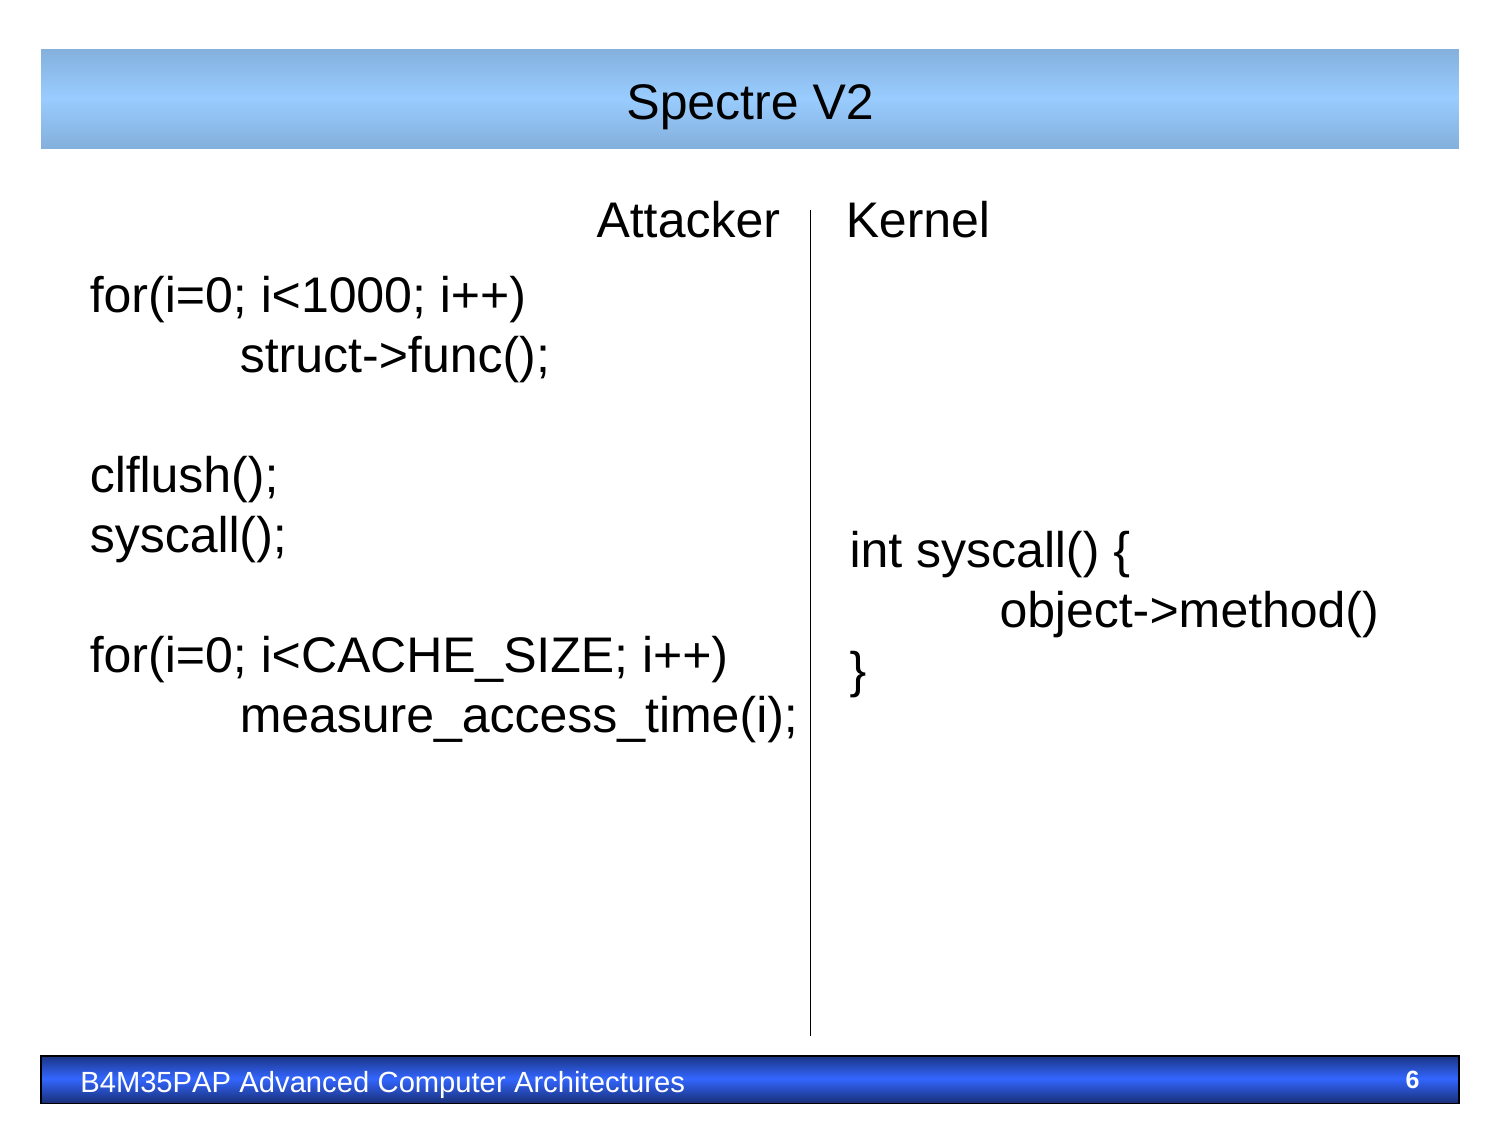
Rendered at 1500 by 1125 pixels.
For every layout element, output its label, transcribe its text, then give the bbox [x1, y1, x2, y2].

text_box for(i=0; i<1000; i++) struct->func(); clflush(); syscall(); for(i=0; i<CACHE_SIZE; i++) measure_access_time(i); [75, 255, 810, 751]
text_box int syscall() { object->method() } [834, 510, 1394, 706]
text_box Kernel [831, 180, 1006, 255]
text_box Attacker [581, 180, 796, 255]
title Spectre V2 [41, 49, 1459, 149]
